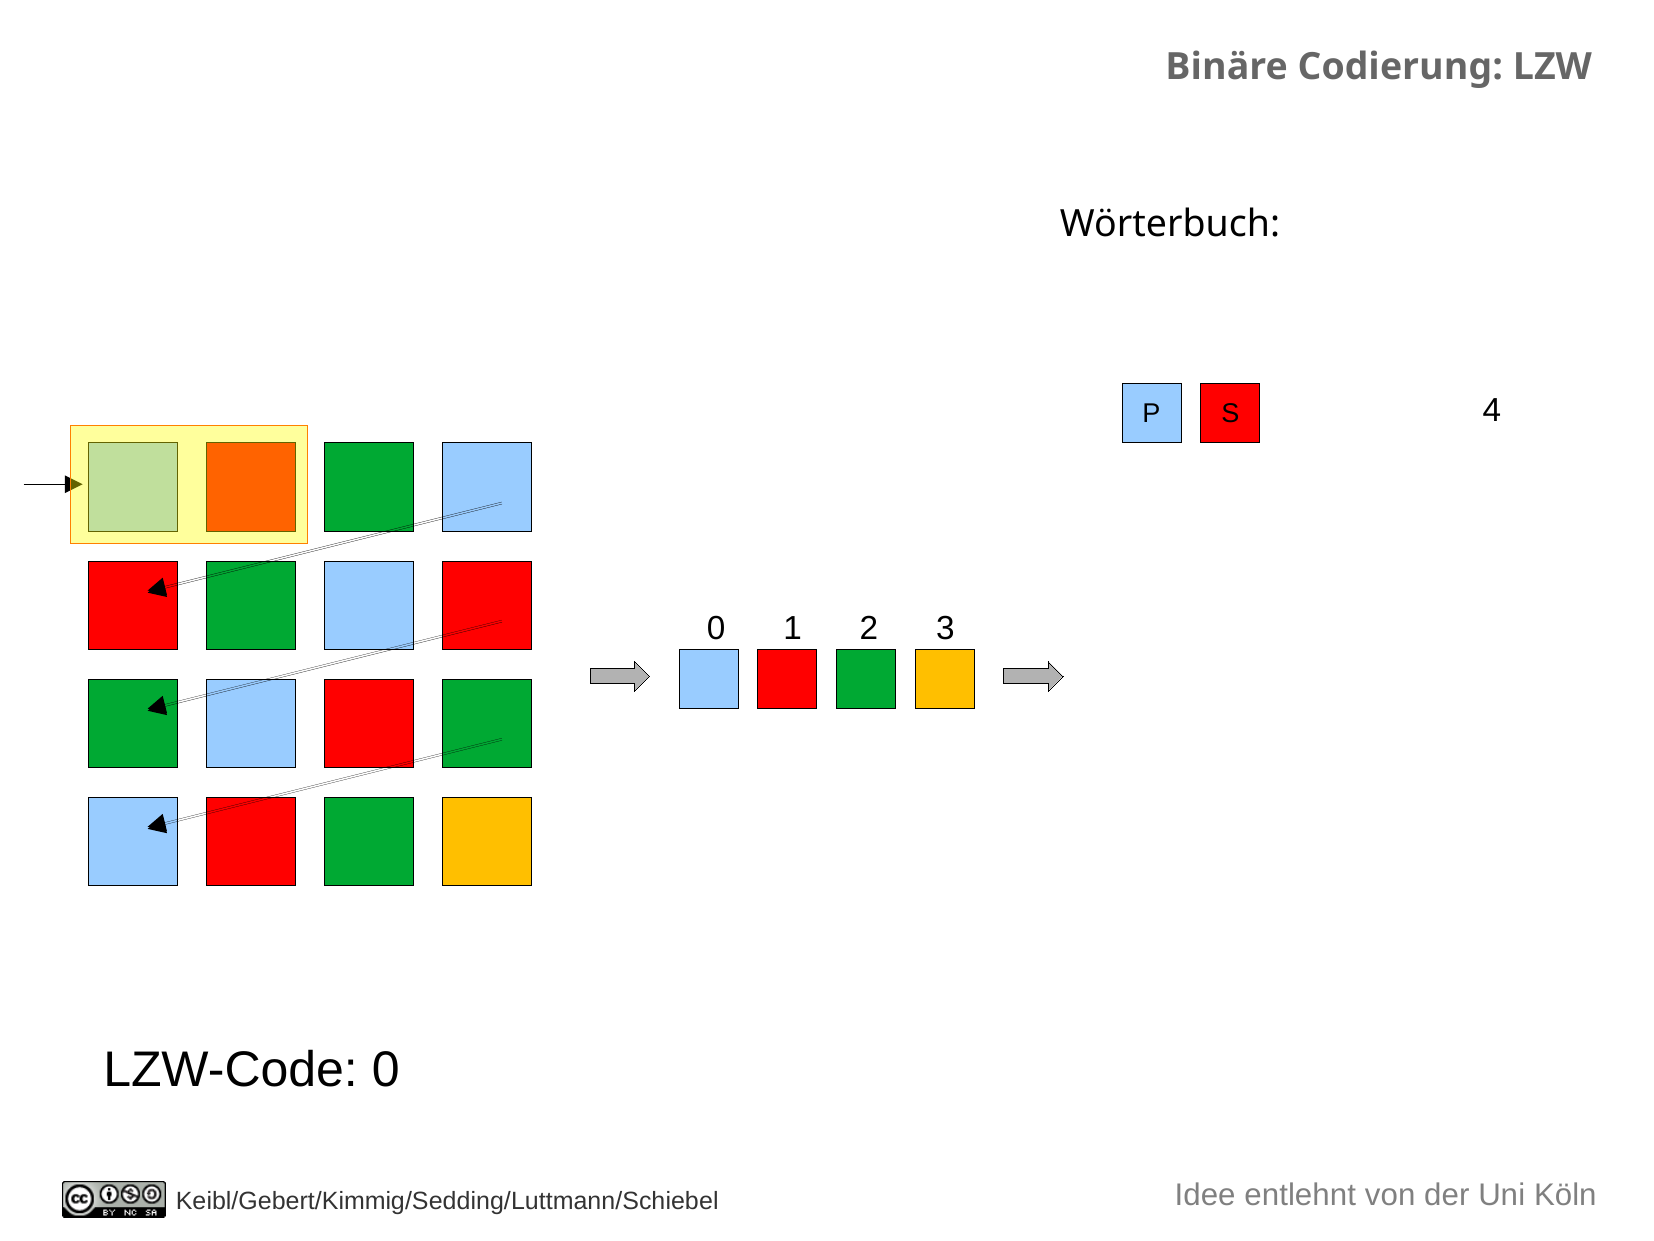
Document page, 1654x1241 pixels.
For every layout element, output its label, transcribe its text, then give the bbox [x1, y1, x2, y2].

text_box 1 [768, 602, 807, 655]
text_box Binäre Codierung: LZW [1150, 31, 1610, 83]
text_box 3 [921, 602, 960, 655]
text_box [70, 425, 308, 544]
text_box [206, 561, 296, 650]
text_box Idee entlehnt von der Uni Köln [1145, 1169, 1613, 1219]
text_box [395, 527, 414, 532]
text_box [679, 649, 739, 709]
text_box [88, 679, 178, 768]
text_box [442, 679, 532, 768]
text_box 4 [1467, 383, 1506, 436]
text_box [206, 797, 296, 886]
text_box [206, 561, 261, 575]
text_box [757, 649, 817, 709]
text_box LZW-Code: 0 [88, 1033, 1565, 1105]
text_box [442, 561, 532, 650]
text_box [836, 649, 896, 709]
text_box [915, 649, 975, 709]
text_box S [1200, 383, 1260, 443]
text_box [206, 679, 261, 693]
text_box [1003, 661, 1064, 692]
text_box [324, 561, 414, 650]
text_box [396, 763, 414, 768]
text_box [206, 797, 262, 811]
text_box [324, 797, 414, 886]
text_box [88, 797, 178, 886]
text_box [590, 661, 650, 692]
text_box [88, 561, 178, 650]
text_box [324, 442, 414, 532]
text_box P [1122, 383, 1182, 443]
text_box [442, 442, 532, 532]
text_box 0 [692, 602, 731, 655]
text_box [396, 645, 414, 650]
text_box [324, 679, 414, 768]
text_box 2 [844, 602, 884, 655]
text_box [206, 679, 296, 768]
text_box Wörterbuch: [1045, 189, 1548, 246]
text_box [442, 797, 532, 886]
picture [62, 1181, 166, 1218]
